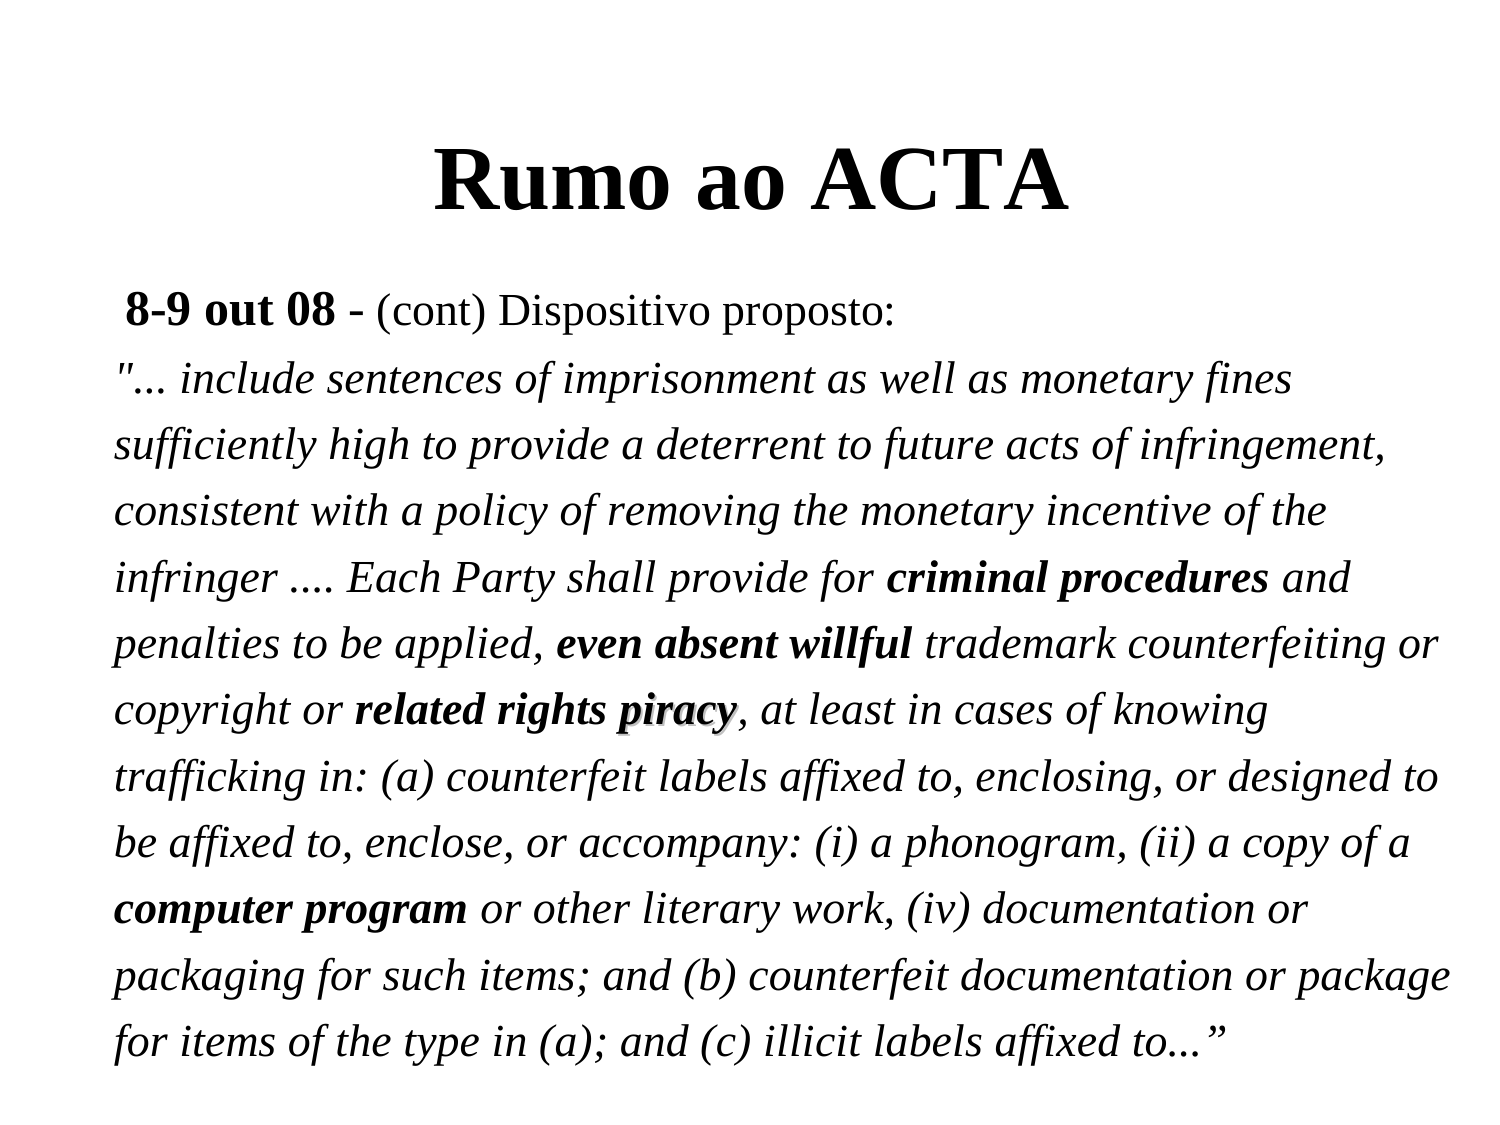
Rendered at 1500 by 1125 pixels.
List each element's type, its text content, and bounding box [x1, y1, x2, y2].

text_box 8-9 out 08 - (cont) Dispositivo proposto: "... include sentences of imprisonment as well as monetary fines sufficiently high to provide a deterrent to future acts of infringement, consistent with a policy of removing the monetary incentive of the infringer .... Each Party shall provide for criminal procedures and penalties to be applied, even absent willful trademark counterfeiting or copyright or related rights piracy, at least in cases of knowing trafficking in: (a) counterfeit labels affixed to, enclosing, or designed to be affixed to, enclose, or accompany: (i) a phonogram, (ii) a copy of a computer program or other literary work, (iv) documentation or packaging for such items; and (b) counterfeit documentation or package for items of the type in (a); and (c) illicit labels affixed to...” [98, 257, 1478, 1074]
title Rumo ao ACTA [87, 52, 1416, 307]
